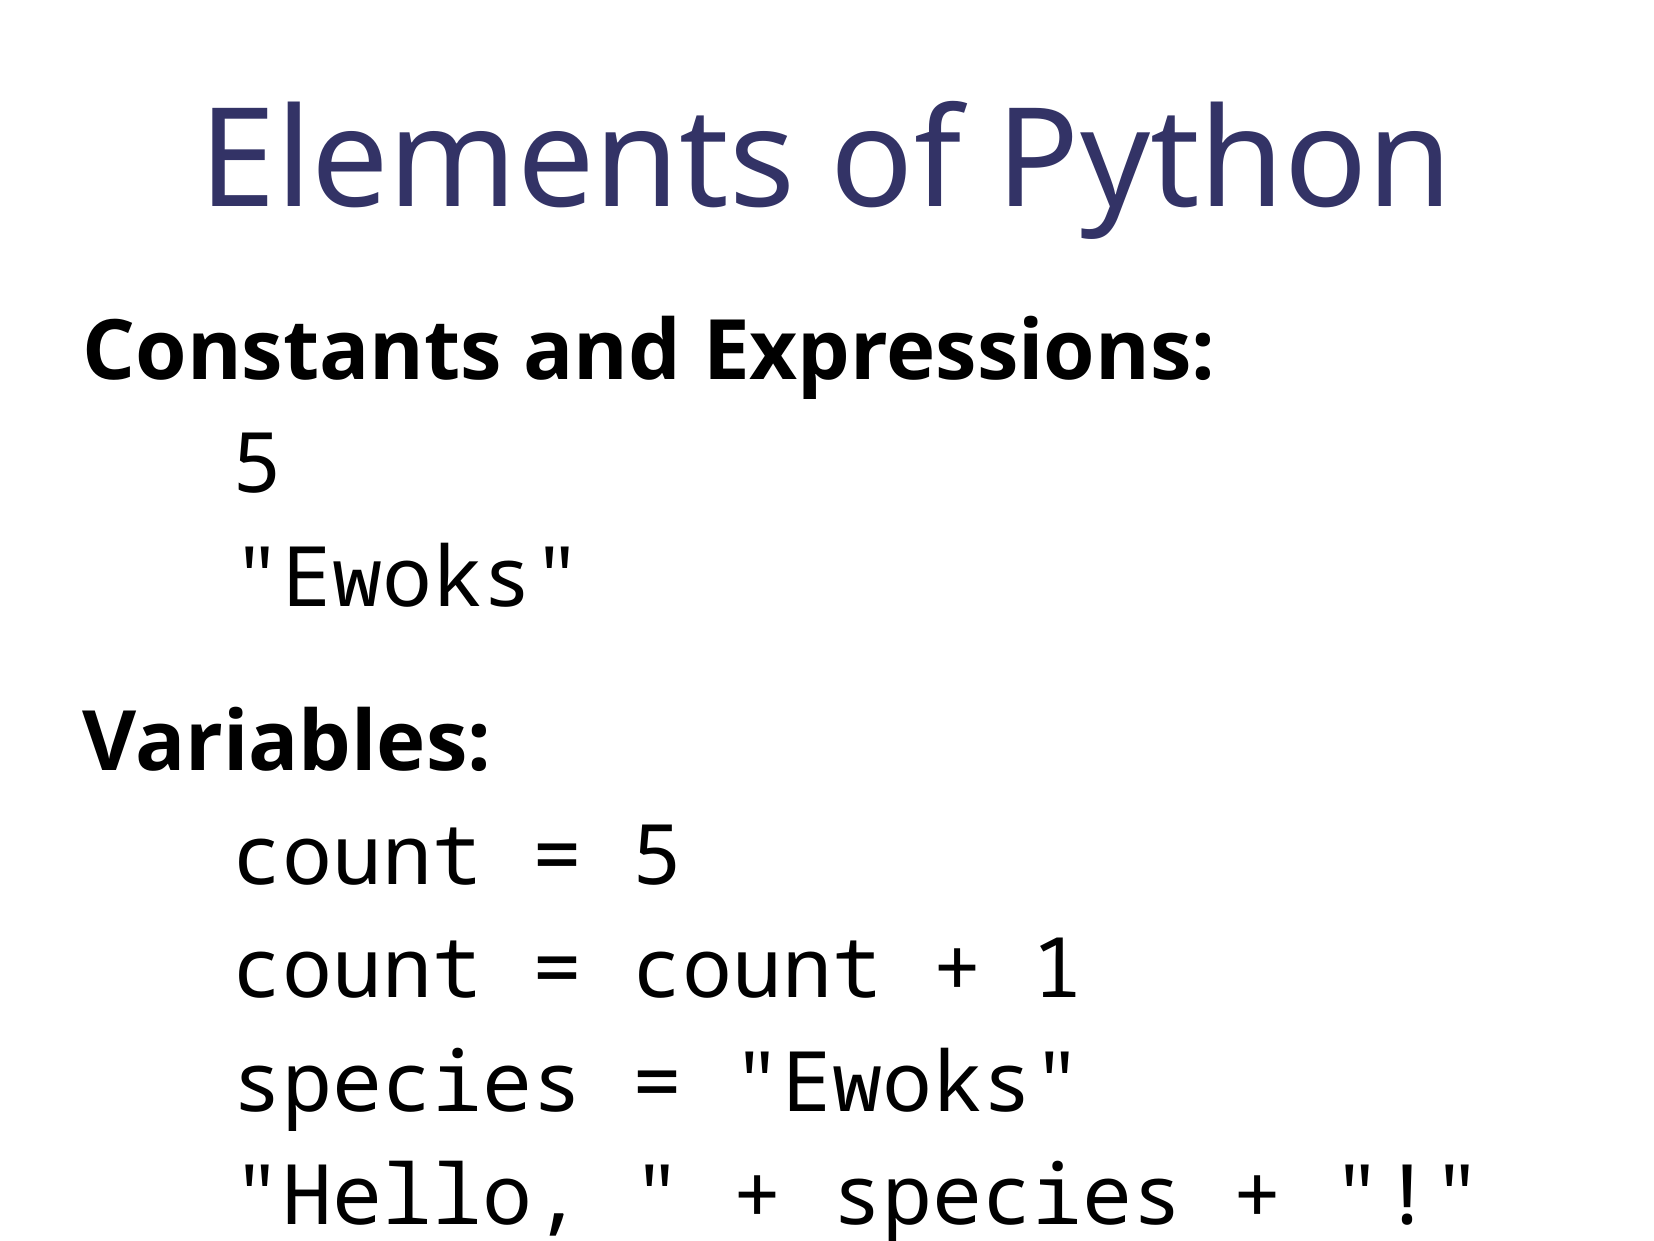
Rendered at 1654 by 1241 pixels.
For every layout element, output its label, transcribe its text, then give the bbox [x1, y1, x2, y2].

title Elements of Python [82, 56, 1571, 250]
subtitle Constants and Expressions: 5 "Ewoks" Variables: count = 5 count = count + 1 species = "Ewoks" "Hello, " + species + "!" [82, 290, 1571, 1179]
